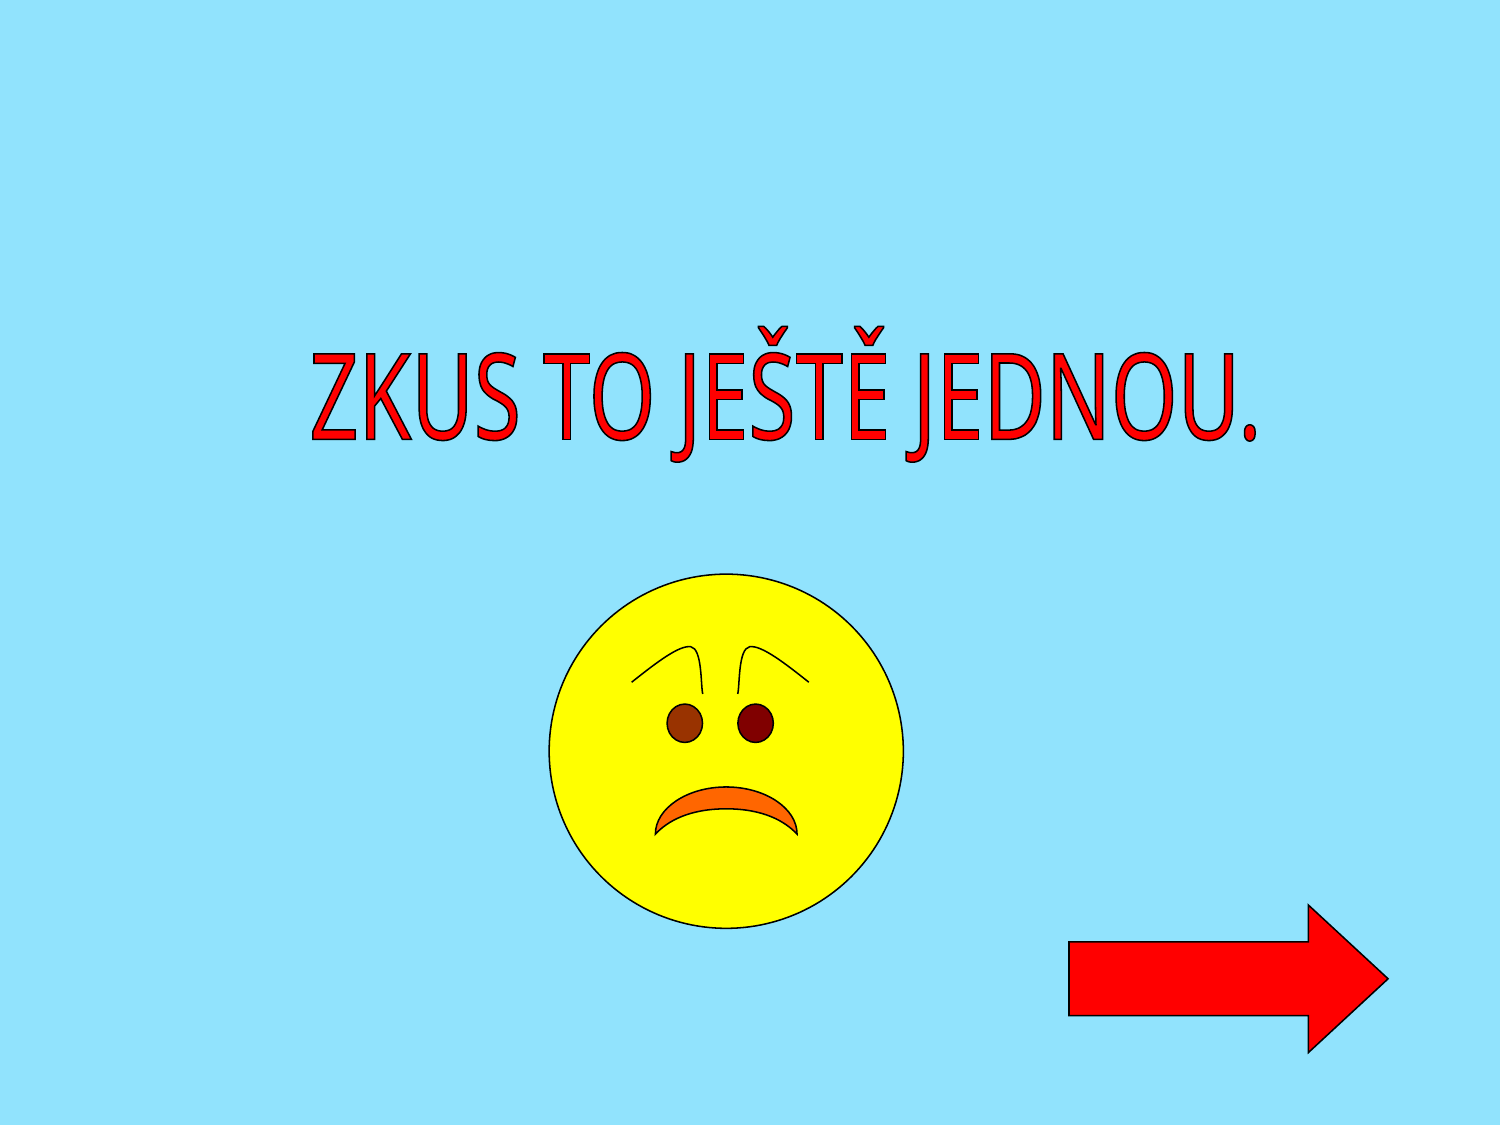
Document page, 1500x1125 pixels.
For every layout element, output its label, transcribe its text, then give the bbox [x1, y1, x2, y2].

text_box ZKUS TO JEŠTĚ JEDNOU. [1116, 352, 1173, 441]
text_box ZKUS TO JEŠTĚ JEDNOU. [991, 353, 1041, 440]
text_box ZKUS TO JEŠTĚ JEDNOU. [851, 353, 886, 440]
text_box ZKUS TO JEŠTĚ JEDNOU. [944, 353, 979, 440]
text_box ZKUS TO JEŠTĚ JEDNOU. [593, 352, 651, 441]
text_box ZKUS TO JEŠTĚ JEDNOU. [671, 353, 694, 463]
text_box [549, 574, 904, 929]
text_box [1069, 904, 1389, 1053]
text_box ZKUS TO JEŠTĚ JEDNOU. [419, 353, 467, 441]
text_box ZKUS TO JEŠTĚ JEDNOU. [1185, 353, 1233, 441]
text_box ZKUS TO JEŠTĚ JEDNOU. [758, 326, 788, 346]
text_box ZKUS TO JEŠTĚ JEDNOU. [709, 353, 744, 440]
text_box ZKUS TO JEŠTĚ JEDNOU. [796, 353, 843, 440]
text_box ZKUS TO JEŠTĚ JEDNOU. [312, 353, 356, 440]
text_box ZKUS TO JEŠTĚ JEDNOU. [752, 352, 792, 441]
text_box ZKUS TO JEŠTĚ JEDNOU. [906, 353, 929, 463]
text_box ZKUS TO JEŠTĚ JEDNOU. [478, 352, 517, 441]
text_box ZKUS TO JEŠTĚ JEDNOU. [854, 326, 884, 346]
text_box ZKUS TO JEŠTĚ JEDNOU. [543, 353, 590, 440]
text_box ZKUS TO JEŠTĚ JEDNOU. [1054, 353, 1103, 440]
text_box ZKUS TO JEŠTĚ JEDNOU. [366, 353, 412, 440]
